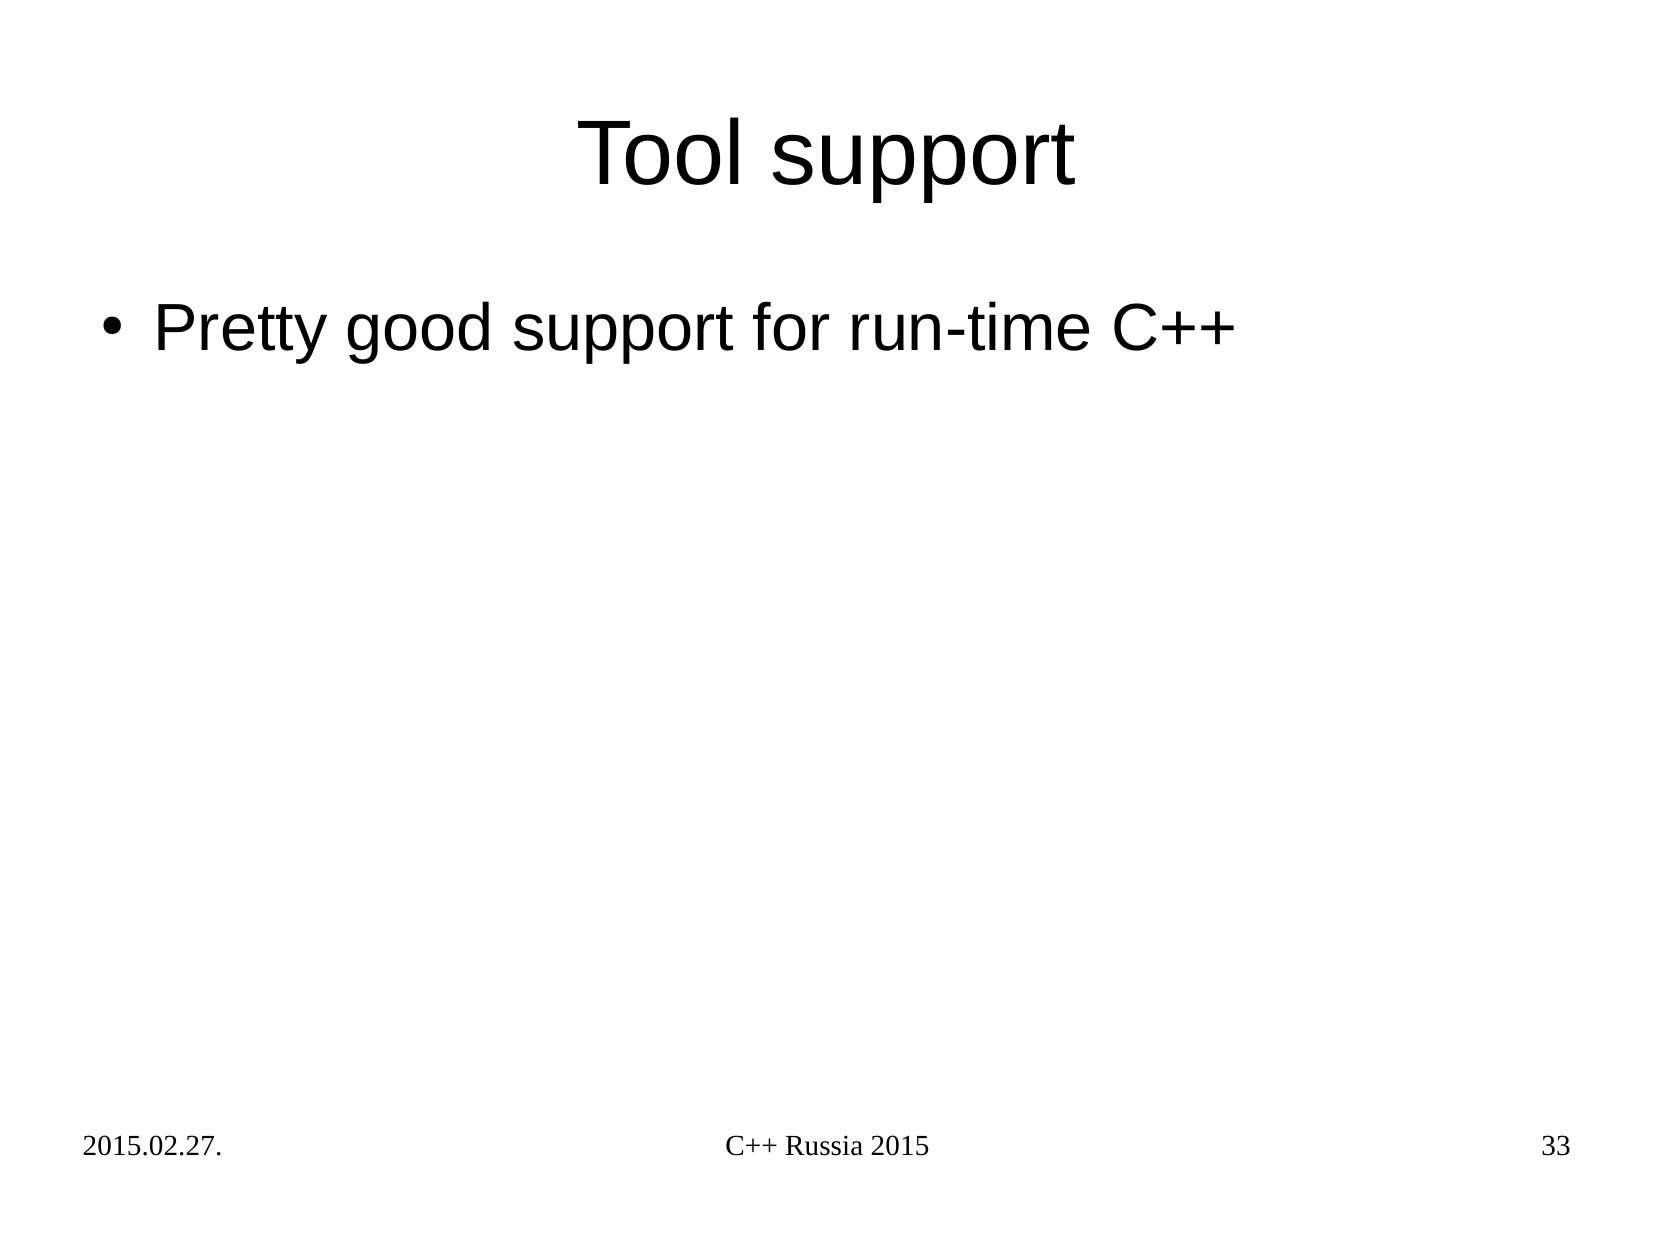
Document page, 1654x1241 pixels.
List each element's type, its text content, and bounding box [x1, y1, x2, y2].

list Pretty good support for run-time C++ [82, 290, 1571, 1010]
title Tool support [82, 49, 1571, 257]
